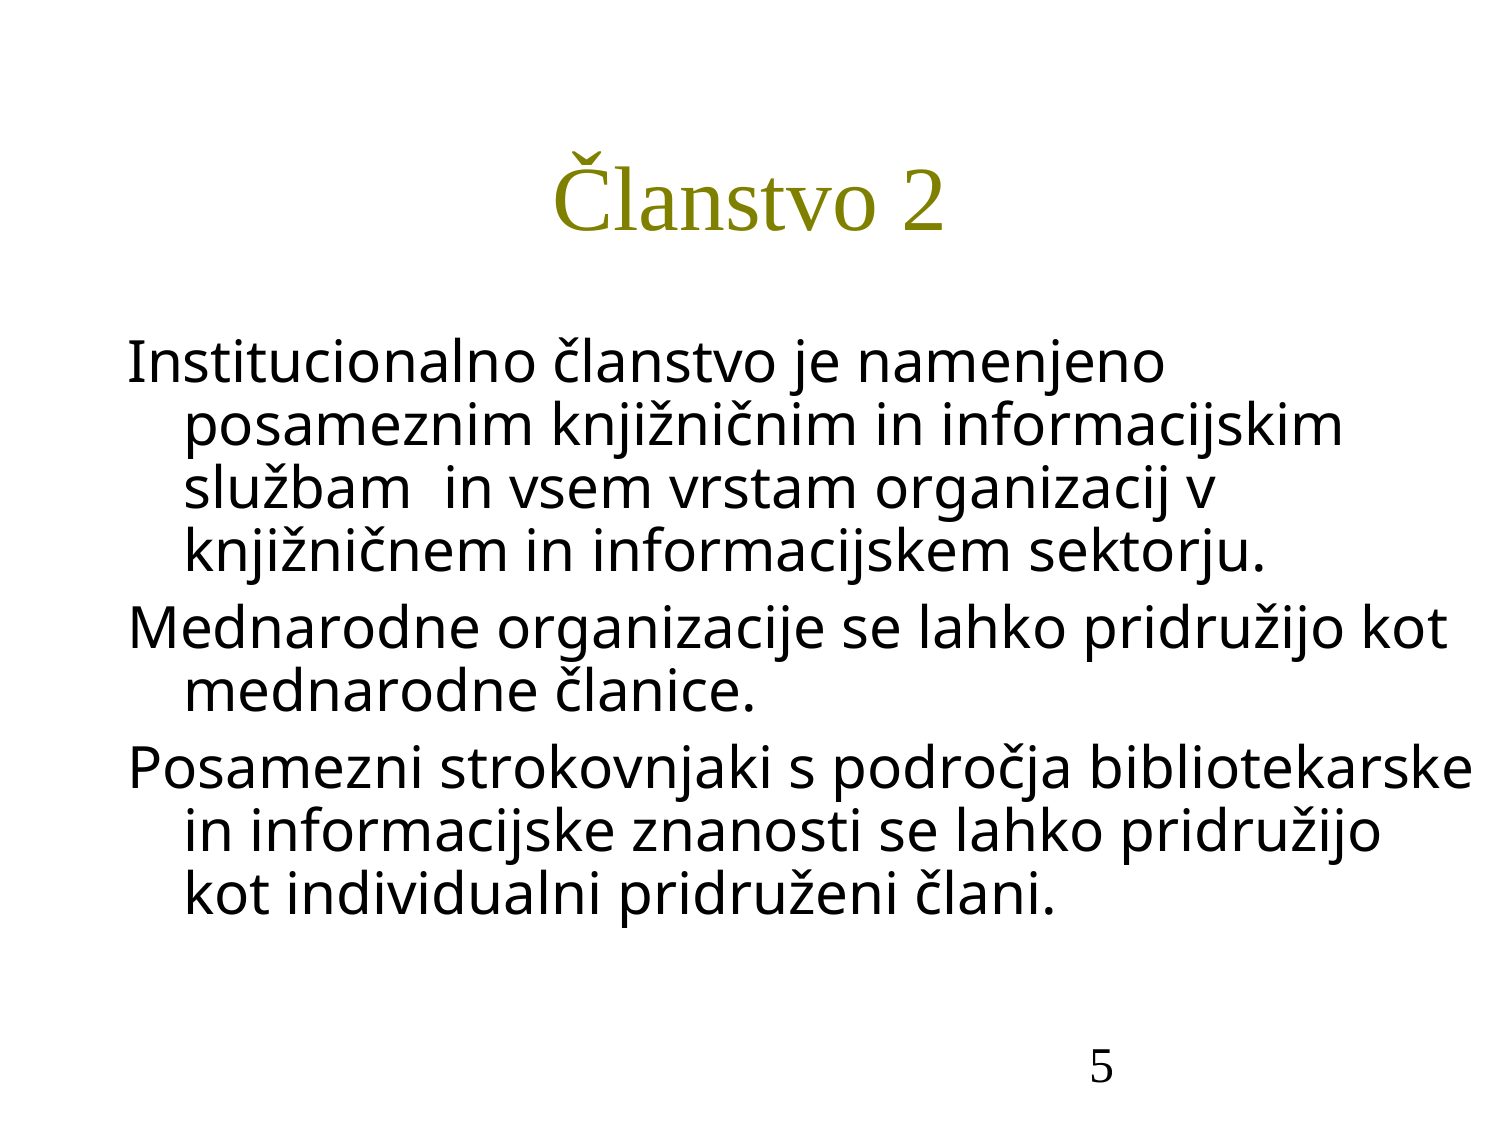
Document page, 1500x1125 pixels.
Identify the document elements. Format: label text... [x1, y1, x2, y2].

title Članstvo 2 [112, 99, 1388, 288]
list Institucionalno članstvo je namenjeno posameznim knjižničnim in informacijskim službam in vsem vrstam organizacij v knjižničnem in informacijskem sektorju. Mednarodne organizacije se lahko pridružijo kot mednarodne članice. Posamezni strokovnjaki s področja bibliotekarske in informacijske znanosti se lahko pridružijo kot individualni pridruženi člani. [112, 324, 1500, 1001]
